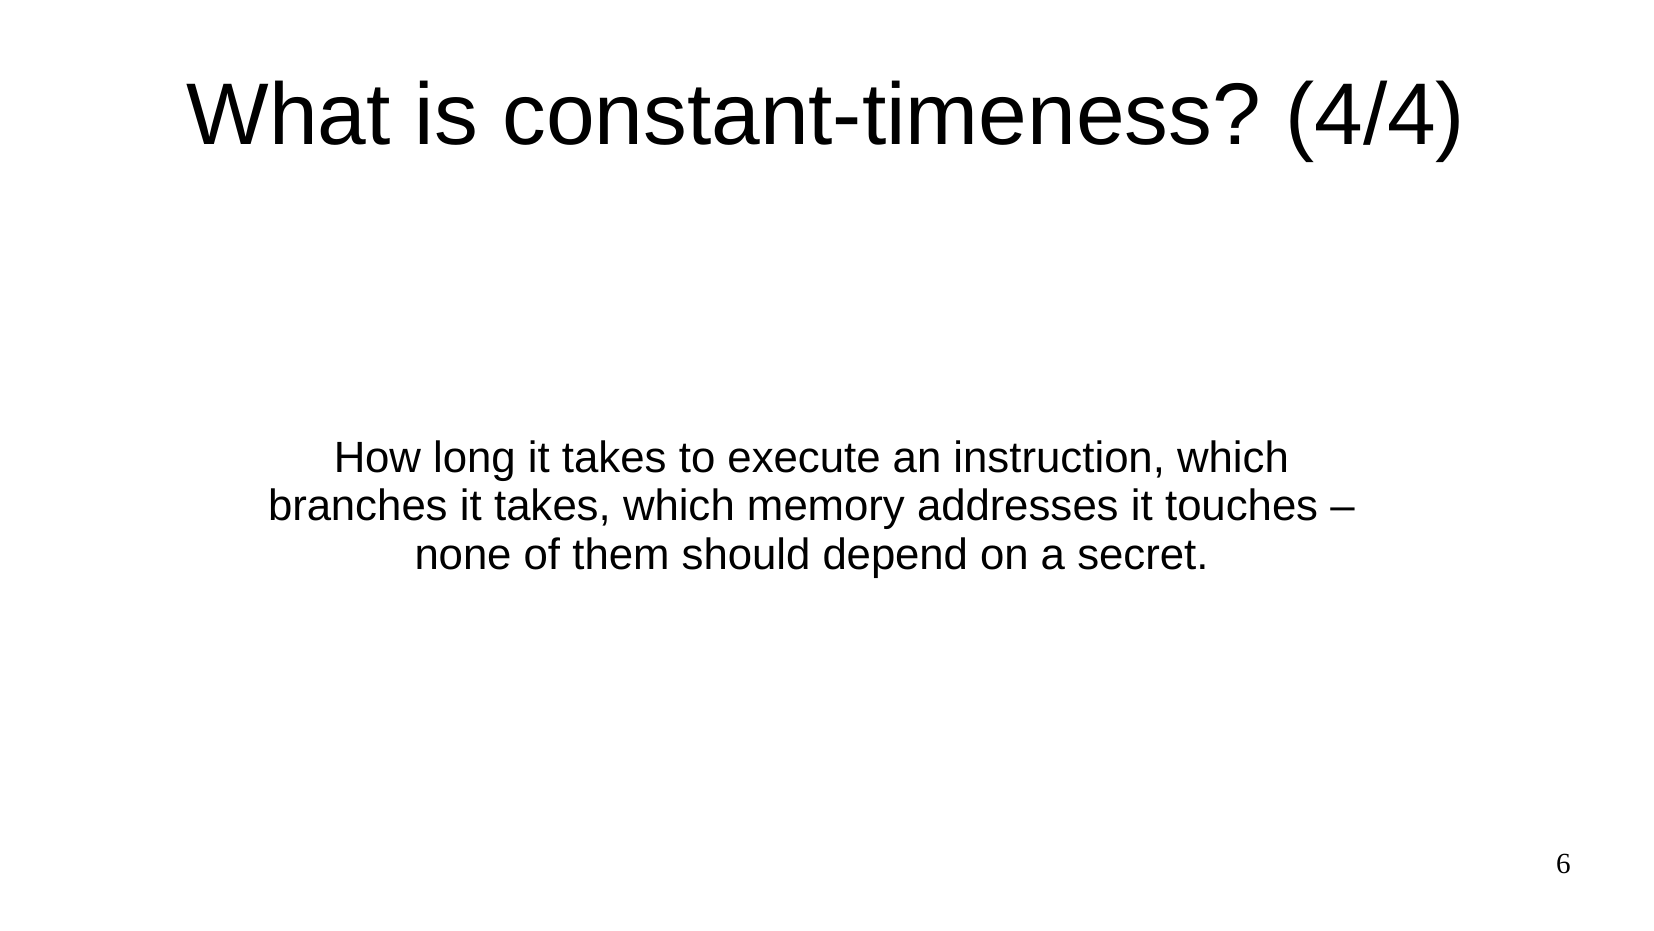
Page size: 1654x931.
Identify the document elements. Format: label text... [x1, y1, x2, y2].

title What is constant-timeness? (4/4) [82, 37, 1571, 193]
text_box How long it takes to execute an instruction, which branches it takes, which memory addresses it touches – none of them should depend on a secret. [236, 425, 1388, 603]
